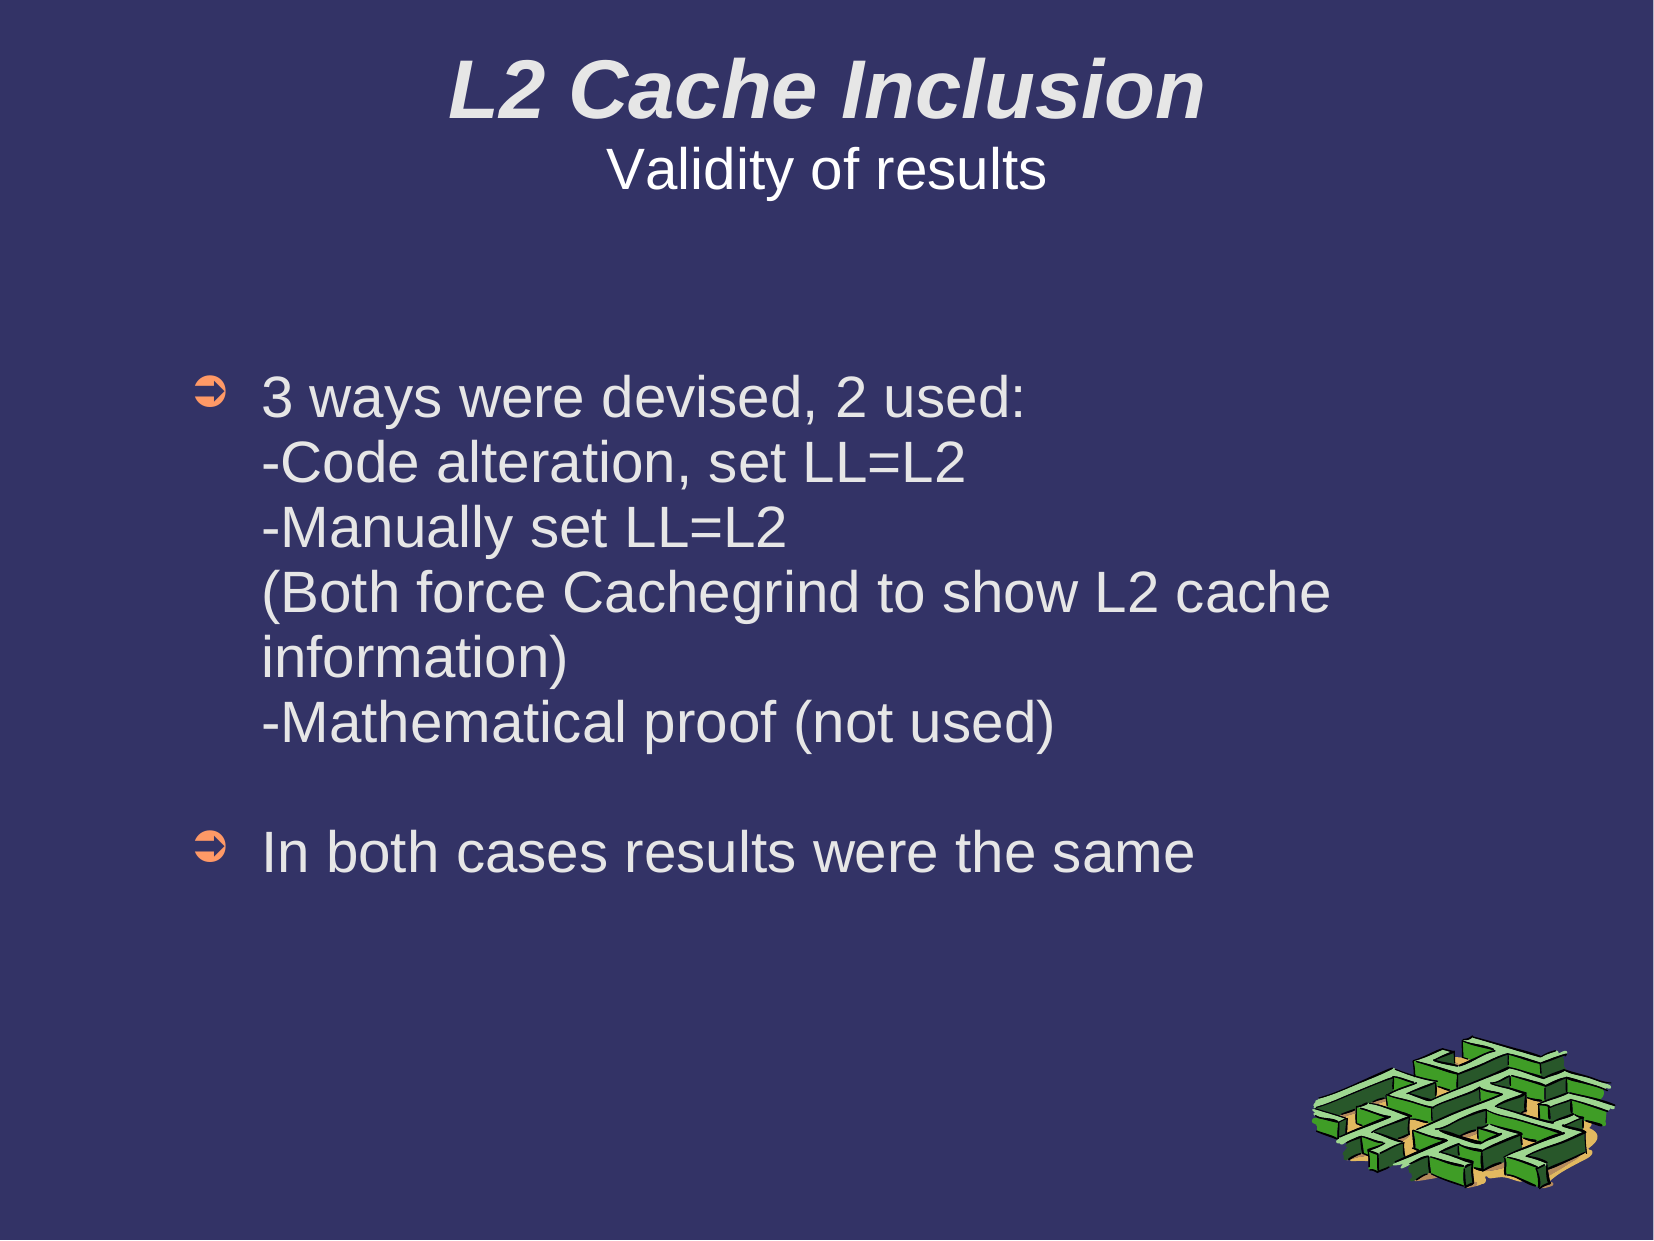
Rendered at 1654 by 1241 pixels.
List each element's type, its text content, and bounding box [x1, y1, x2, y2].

title L2 Cache Inclusion Validity of results [121, 19, 1534, 227]
list 3 ways were devised, 2 used: -Code alteration, set LL=L2 -Manually set LL=L2 (Both force Cachegrind to show L2 cache information) -Mathematical proof (not used) In both cases results were the same [178, 364, 1570, 1147]
